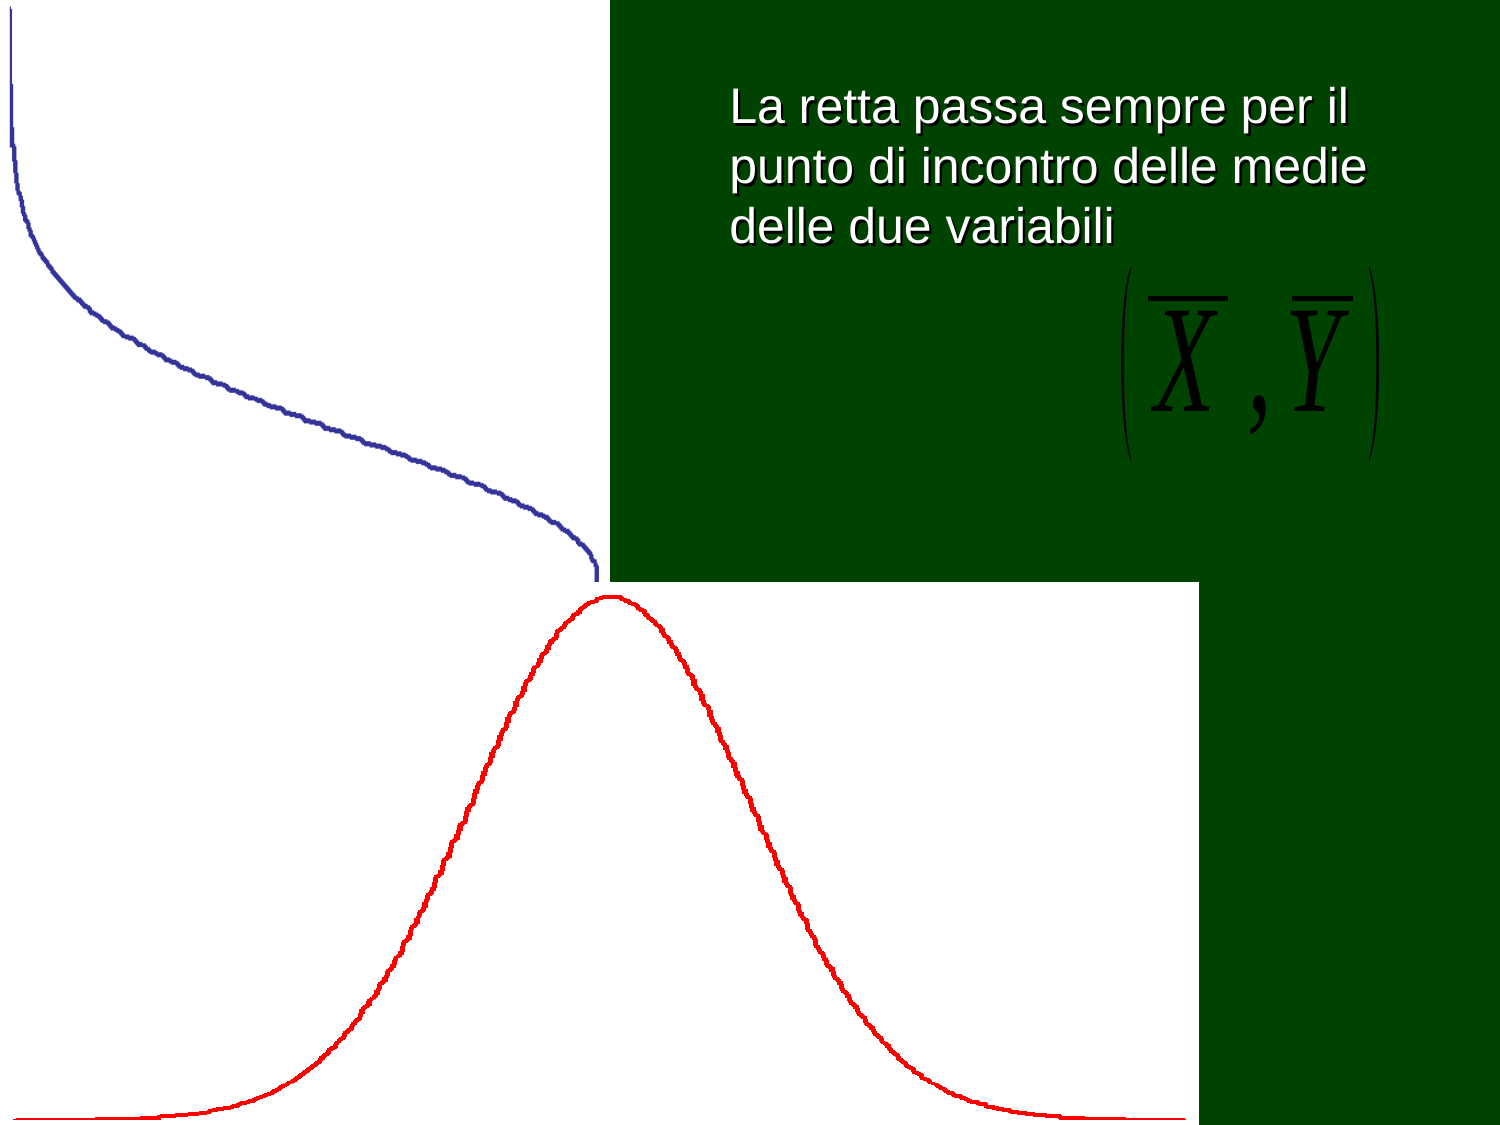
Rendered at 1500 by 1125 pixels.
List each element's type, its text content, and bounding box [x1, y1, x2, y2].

text_box La retta passa sempre per il punto di incontro delle medie delle due variabili [714, 66, 1424, 262]
chart [0, 0, 1199, 1125]
chart [1092, 267, 1421, 461]
